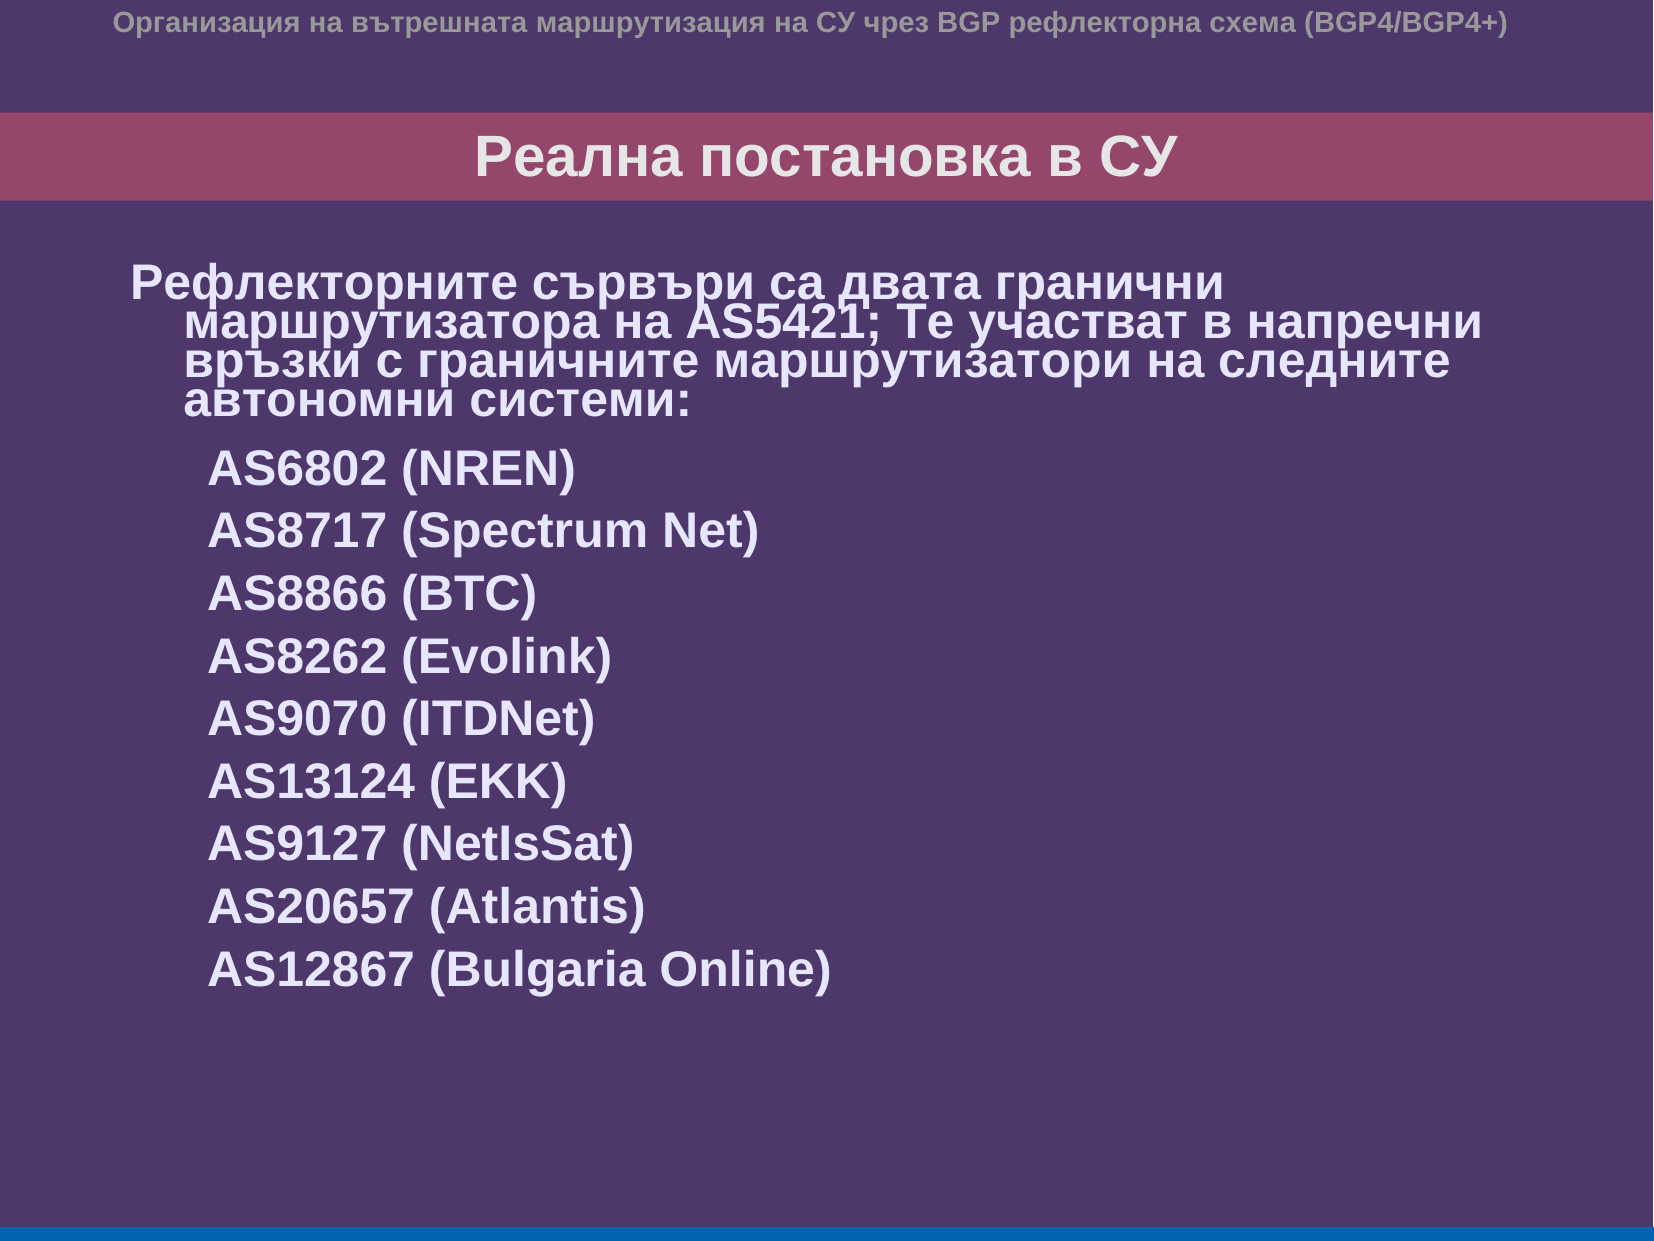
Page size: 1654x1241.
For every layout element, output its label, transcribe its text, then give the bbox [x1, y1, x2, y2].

title Реална постановка в СУ [0, 112, 1653, 201]
list Рефлекторните сървъри са двата гранични маршрутизатора на AS5421; Те участват в напречни връзки с граничните маршрутизатори на следните автономни системи: AS6802 (NREN) AS8717 (Spectrum Net) AS8866 (BTC) AS8262 (Evolink) AS9070 (ITDNet) AS13124 (EKK) AS9127 (NetIsSat) AS20657 (Atlantis) AS12867 (Bulgaria Online) [112, 268, 1613, 1197]
title Организация на вътрешната маршрутизация на СУ чрез BGP рефлекторна схема (BGP4/BGP4+) [112, 0, 1525, 45]
